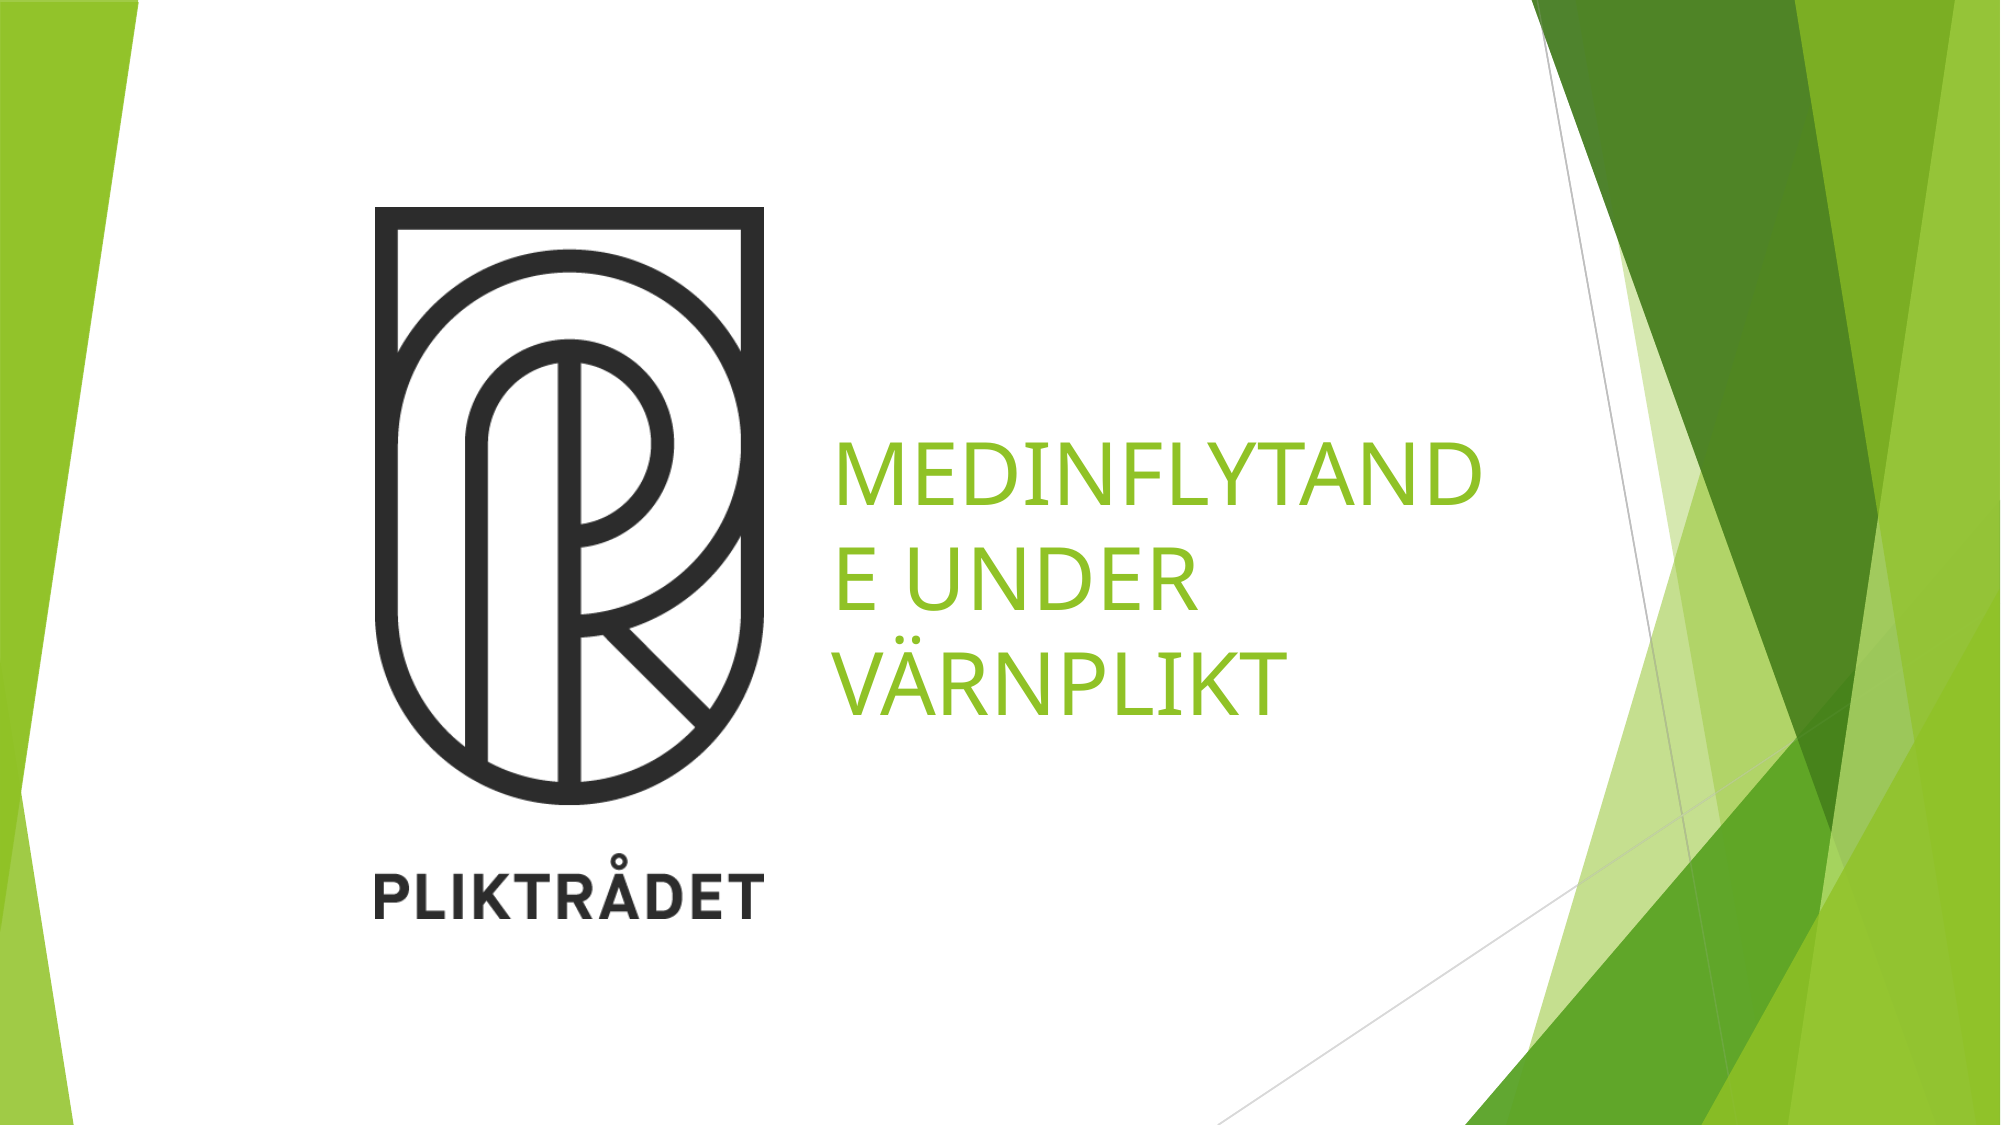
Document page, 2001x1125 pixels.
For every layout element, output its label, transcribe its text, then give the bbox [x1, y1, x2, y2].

text_box [1465, 0, 2000, 1125]
picture [375, 207, 764, 919]
title MEDINFLYTANDE UNDER VÄRNPLIKT [816, 207, 1522, 741]
text_box [0, 0, 139, 932]
